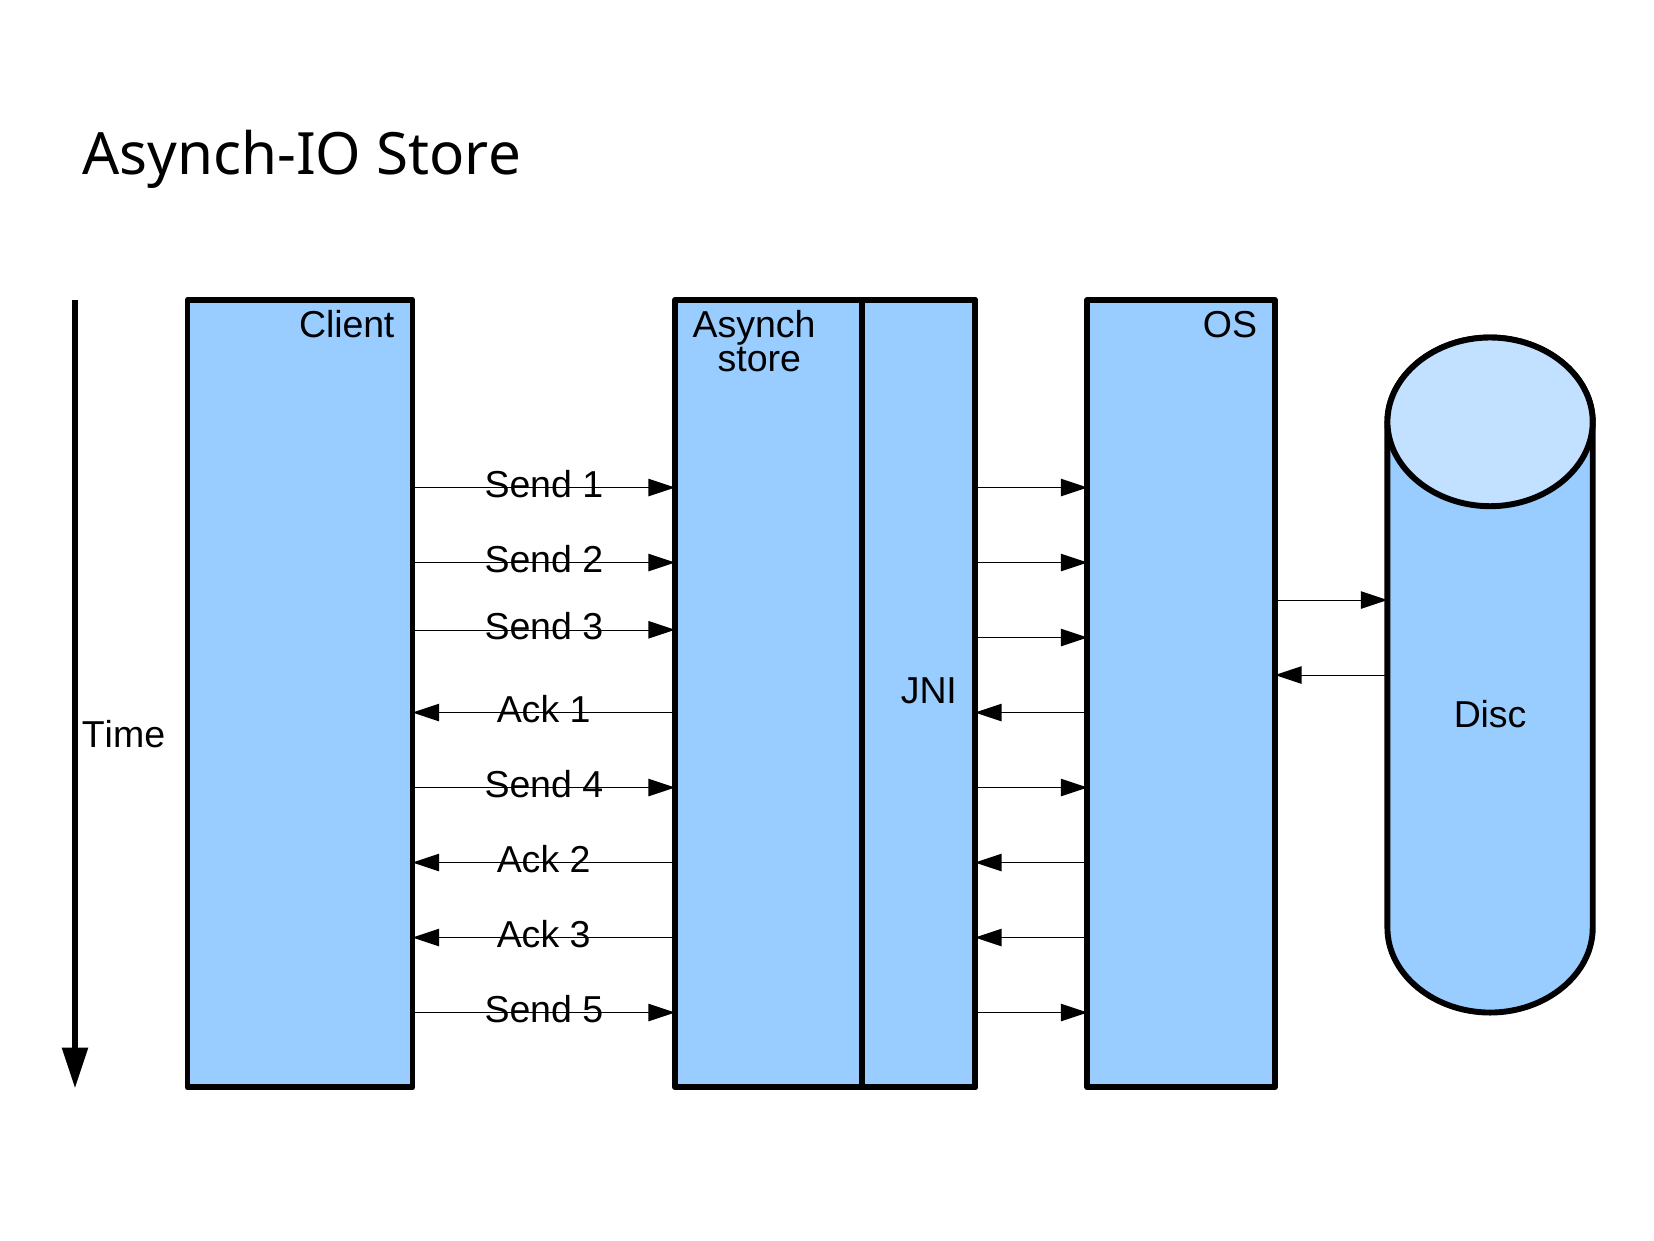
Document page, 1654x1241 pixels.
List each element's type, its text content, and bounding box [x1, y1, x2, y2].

text_box OS [1087, 299, 1275, 1088]
text_box Client [187, 299, 413, 1088]
title Asynch-IO Store [82, 56, 1571, 249]
text_box Disc [1387, 431, 1593, 1013]
text_box Asynch store [675, 299, 862, 1088]
text_box Time [67, 712, 180, 784]
text_box JNI [862, 299, 975, 1088]
